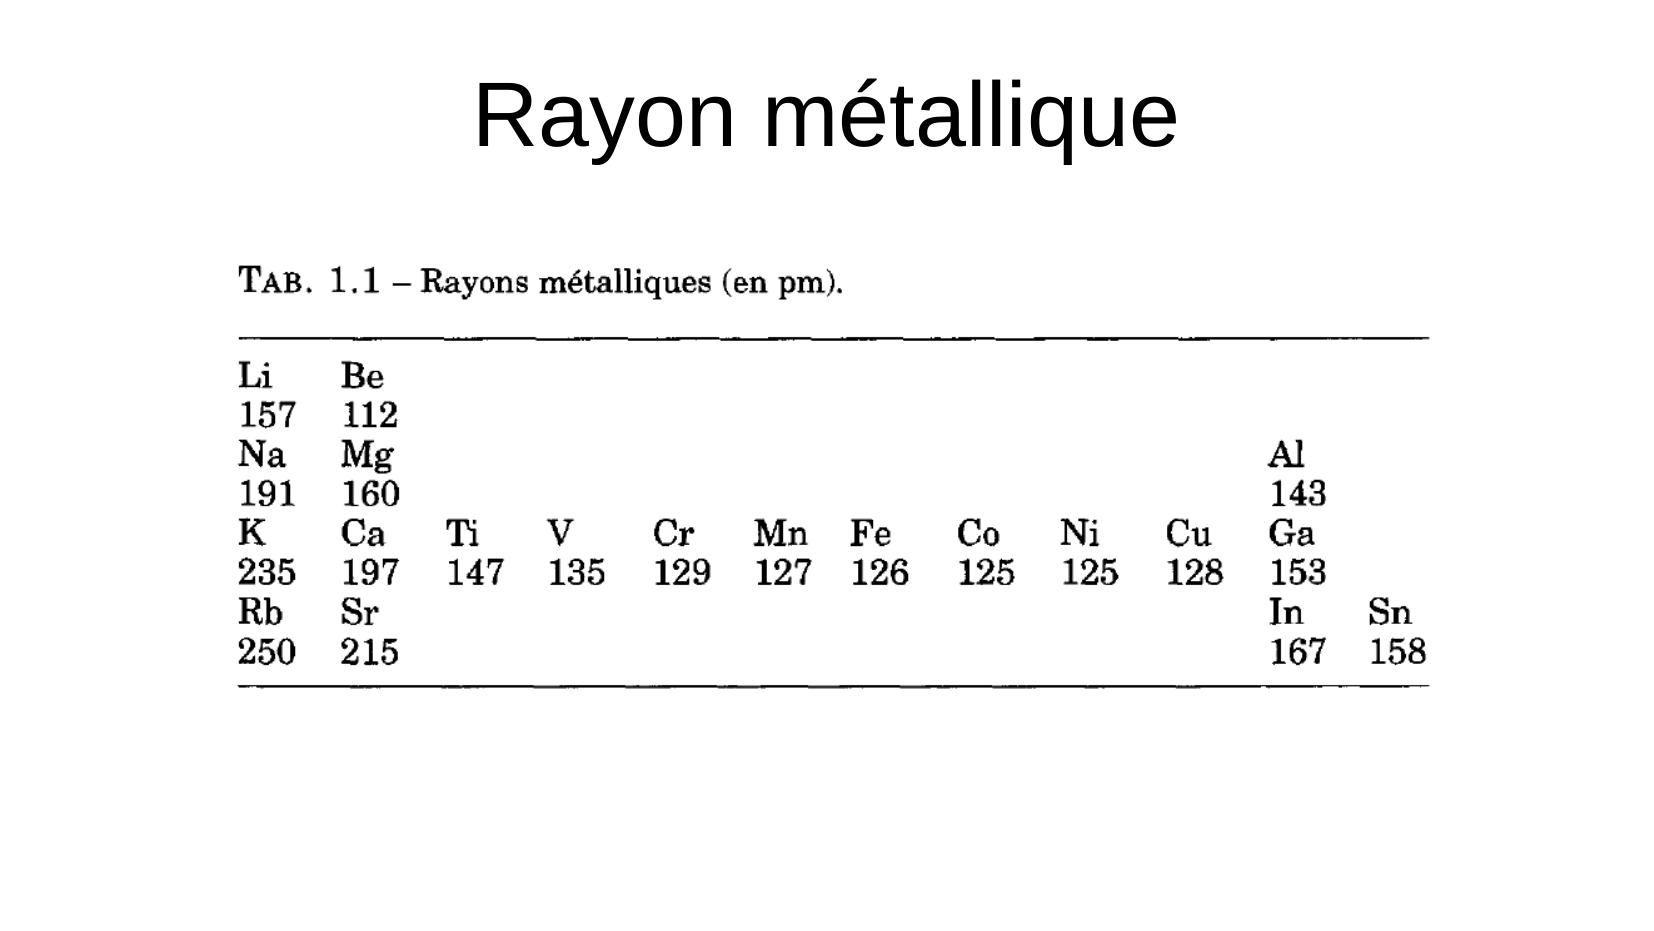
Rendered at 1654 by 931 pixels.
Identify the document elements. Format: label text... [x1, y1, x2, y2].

title Rayon métallique [82, 37, 1571, 193]
picture [194, 222, 1470, 714]
